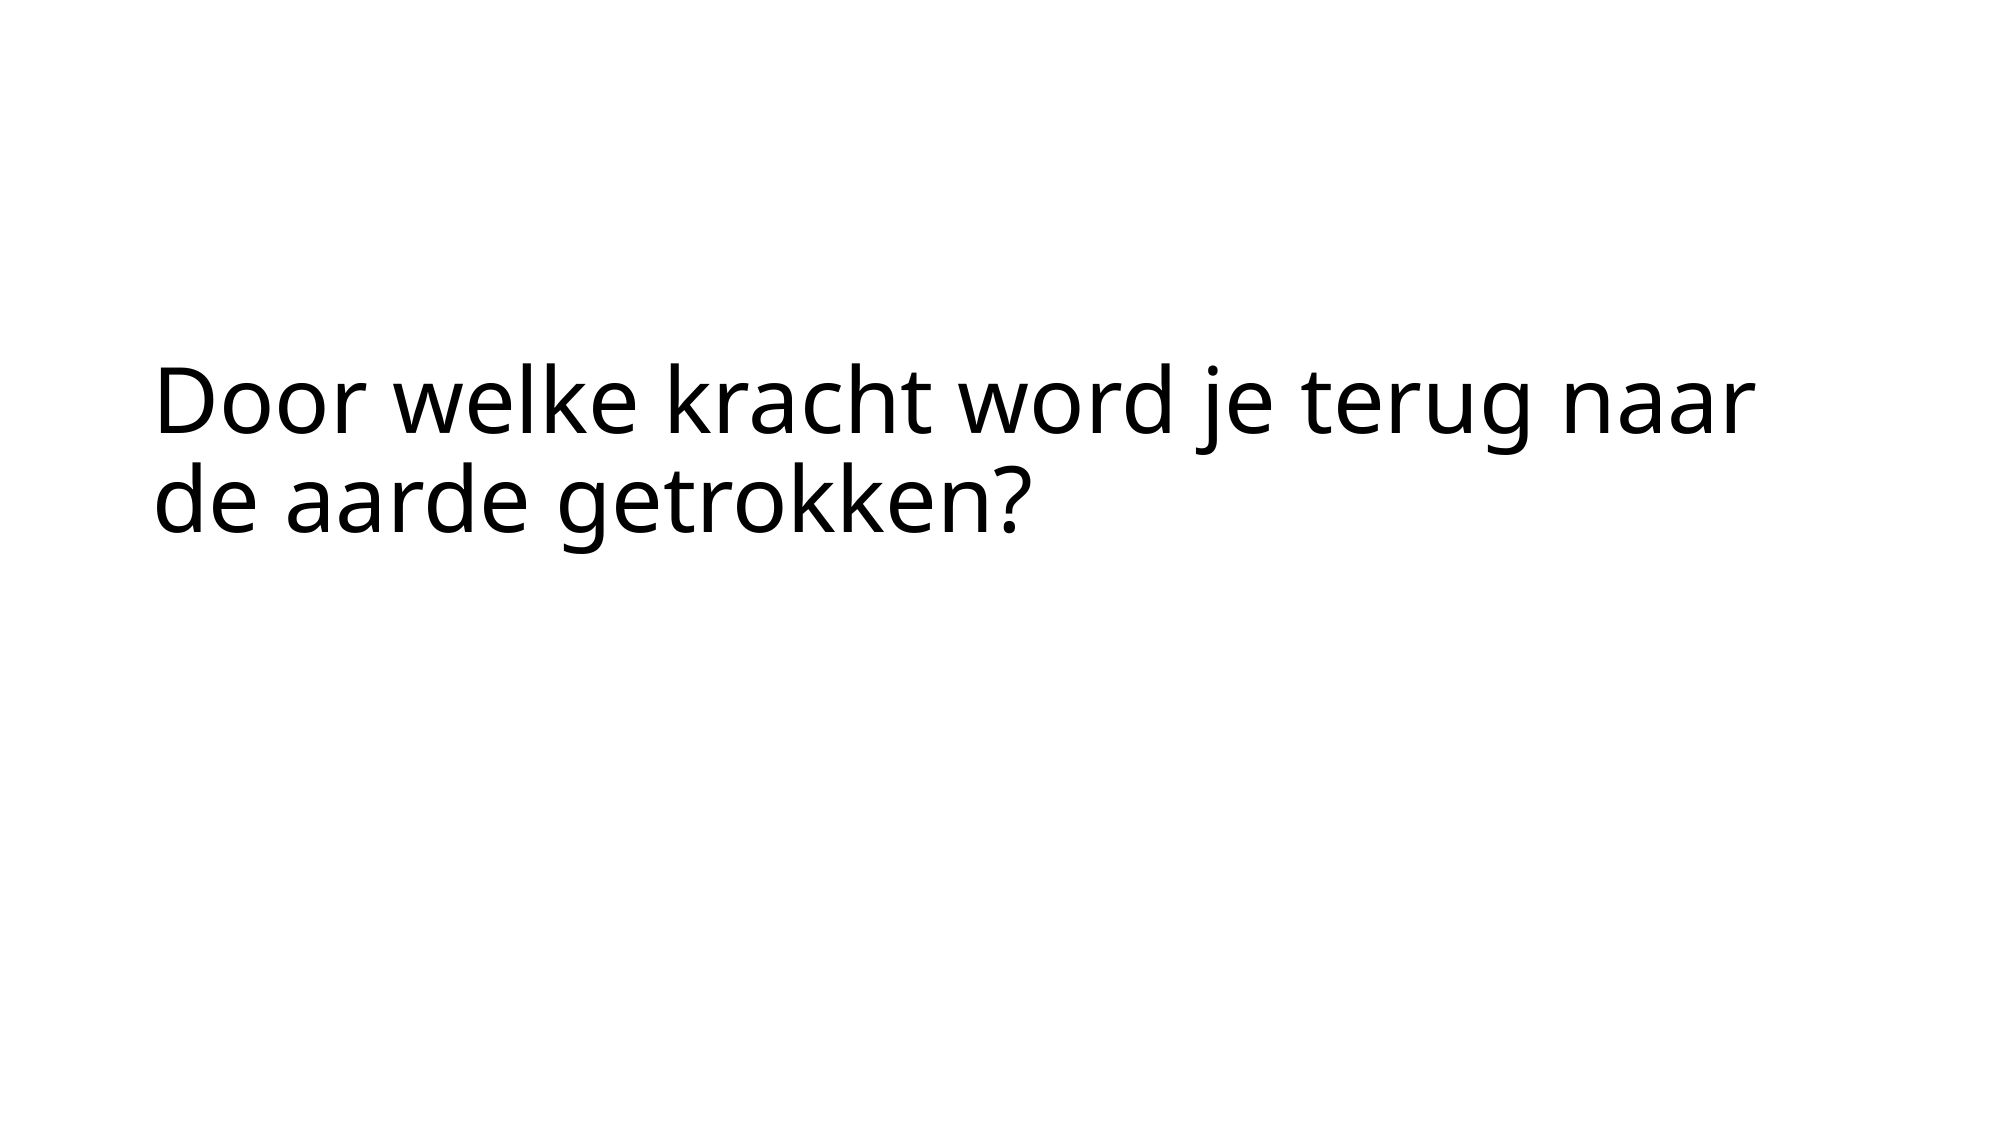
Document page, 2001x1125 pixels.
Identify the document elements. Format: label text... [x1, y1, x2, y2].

title Door welke kracht word je terug naar de aarde getrokken? [137, 345, 1863, 563]
